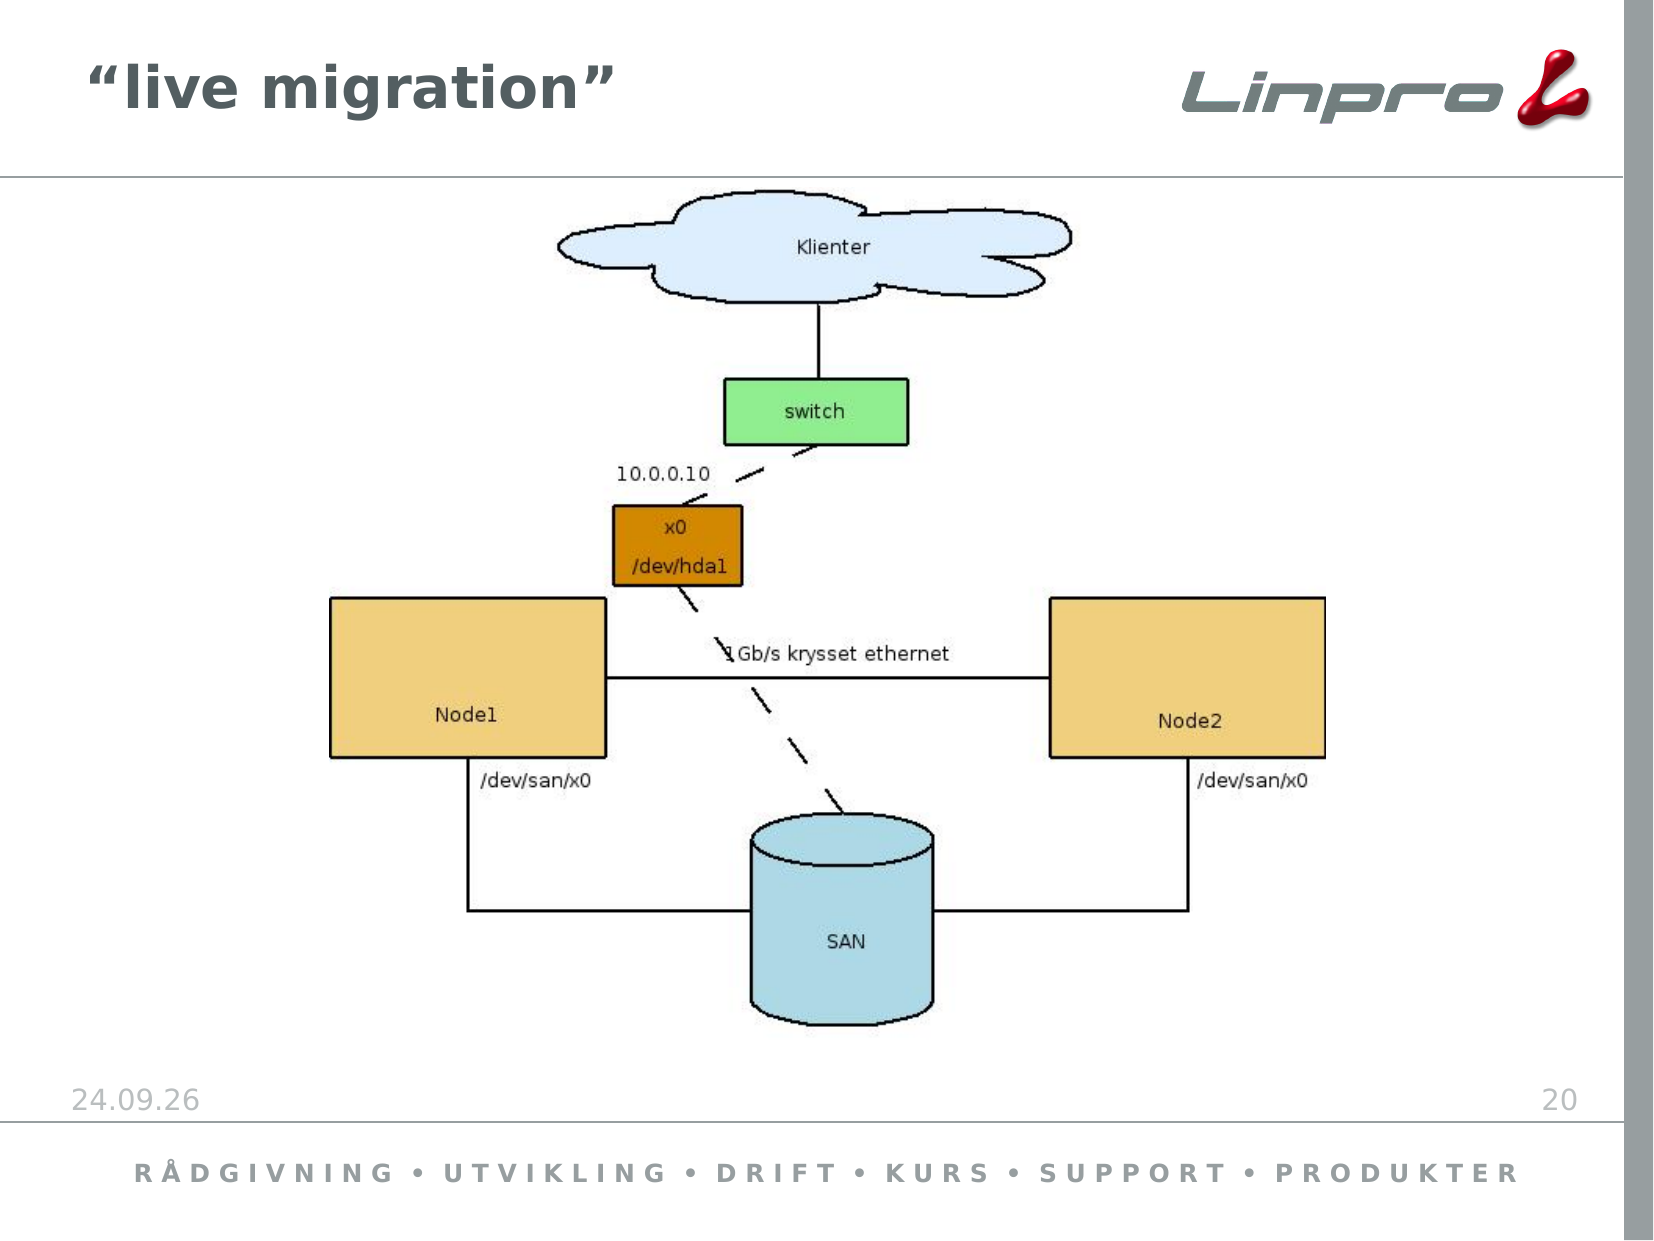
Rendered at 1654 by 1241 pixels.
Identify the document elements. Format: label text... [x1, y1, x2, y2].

picture [1181, 47, 1595, 133]
picture [329, 187, 1326, 1055]
title “live migration” [84, 49, 1573, 128]
